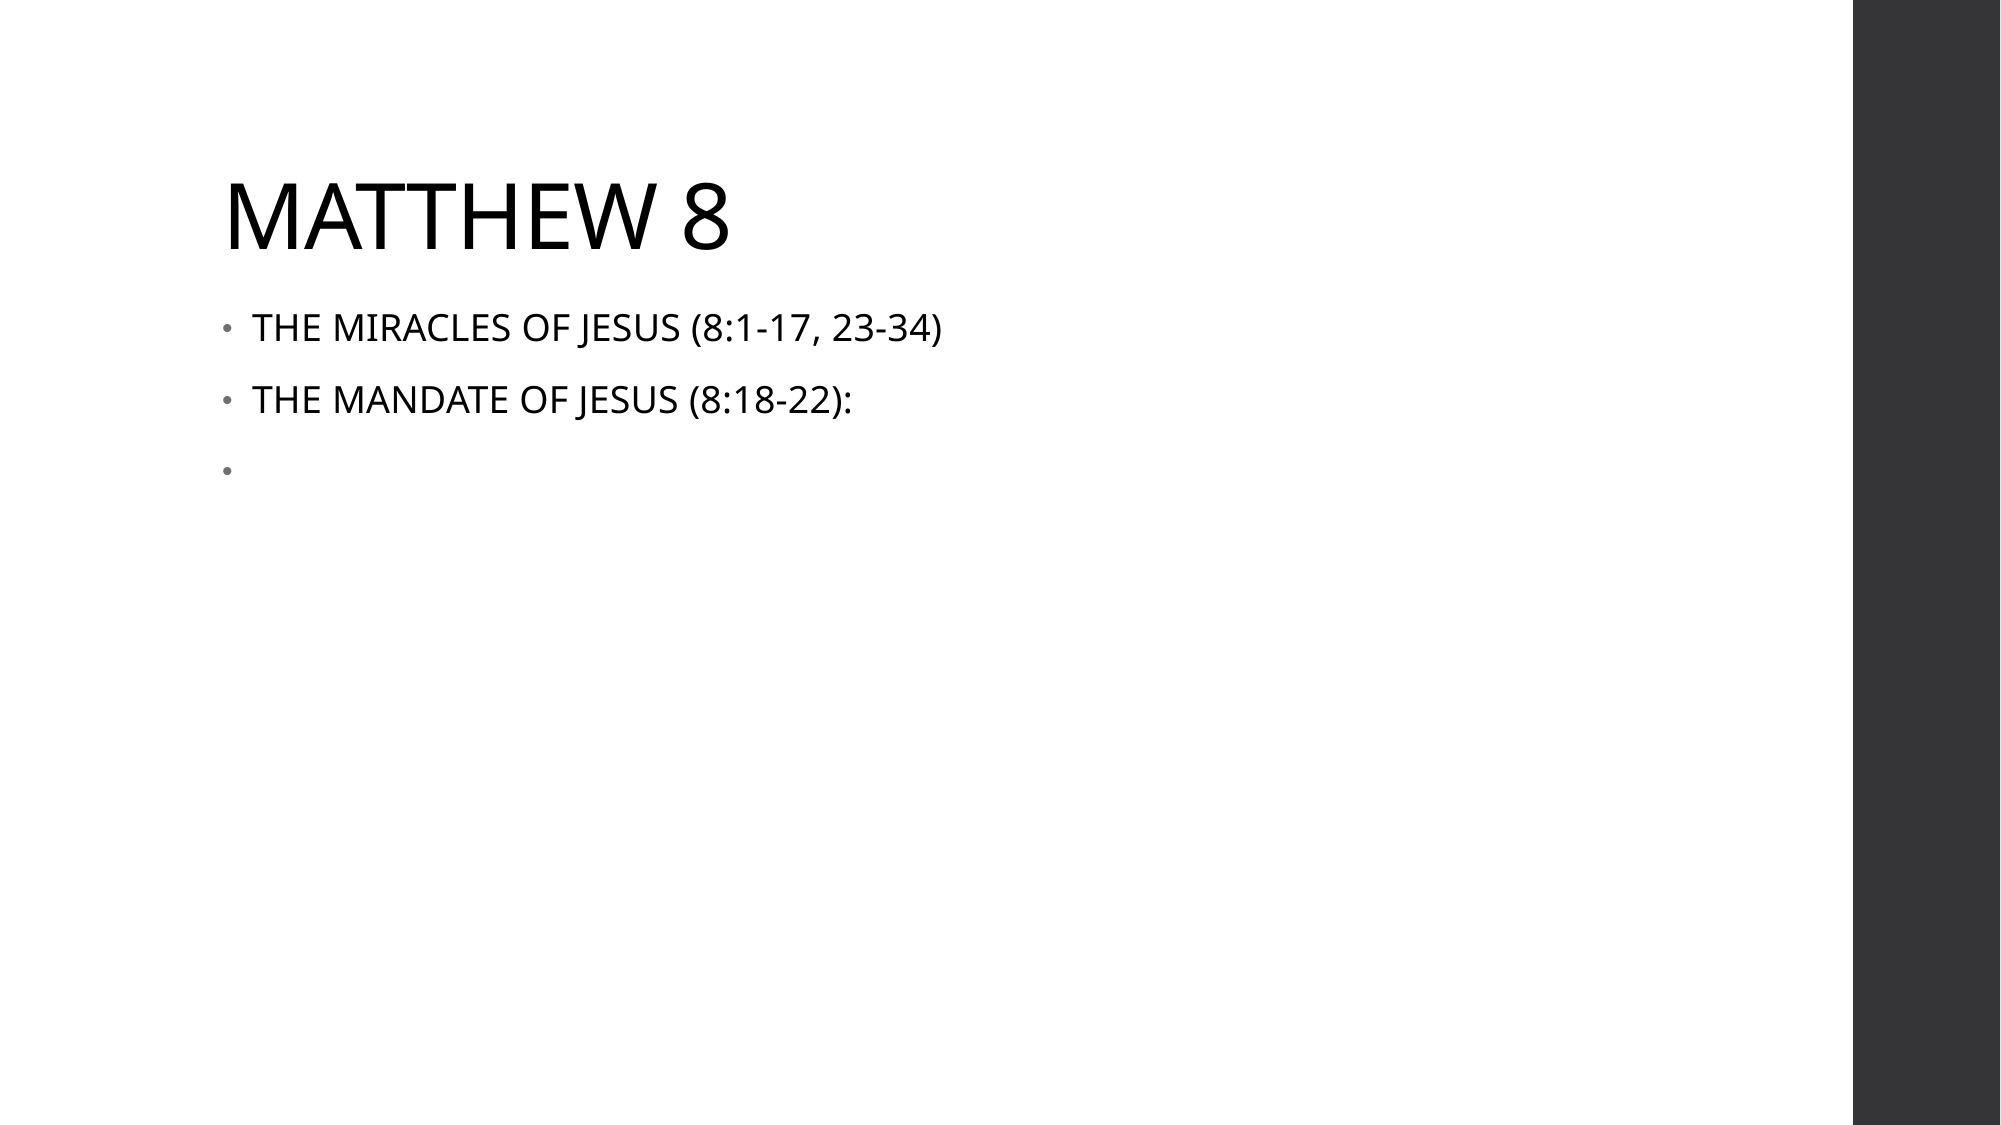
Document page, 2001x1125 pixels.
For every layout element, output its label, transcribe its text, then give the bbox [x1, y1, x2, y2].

list THE MIRACLES OF JESUS (8:1-17, 23-34) THE MANDATE OF JESUS (8:18-22): [206, 299, 1617, 1014]
title MATTHEW 8 [206, 60, 1797, 278]
